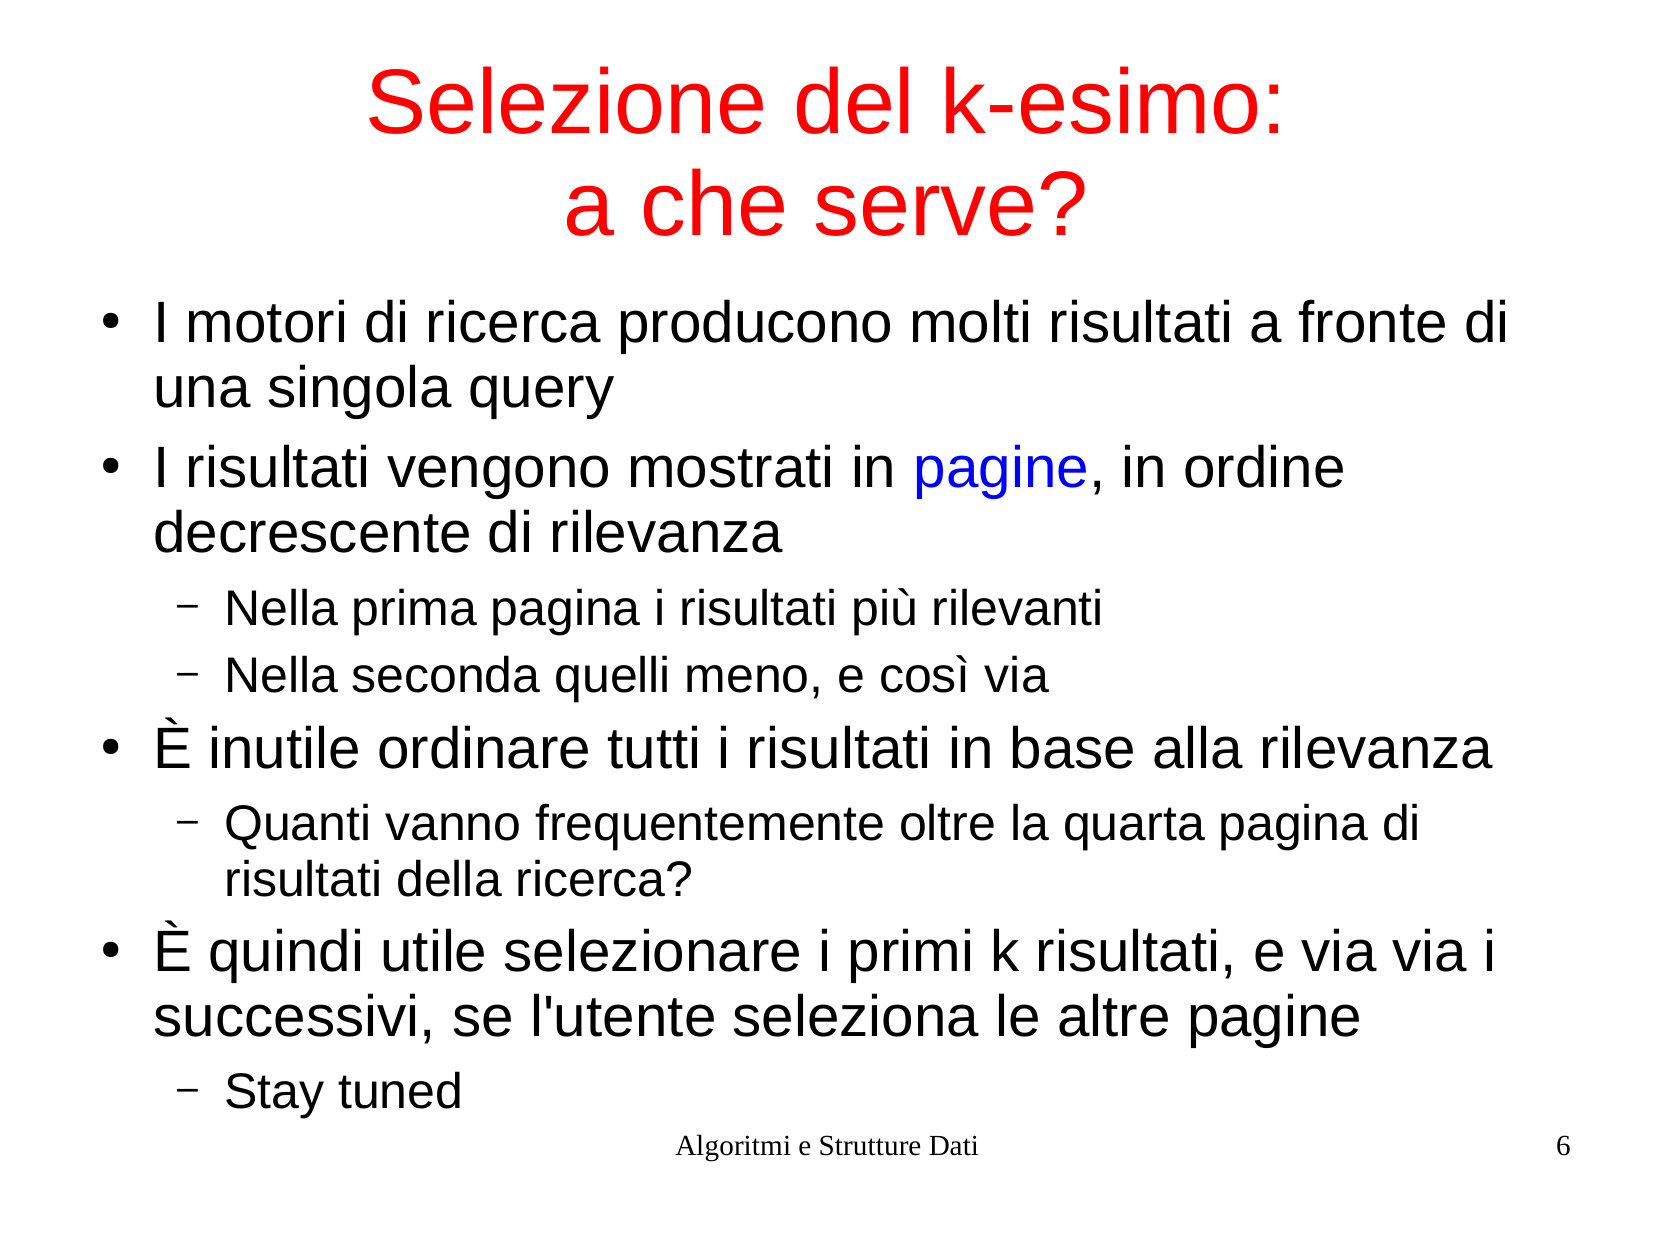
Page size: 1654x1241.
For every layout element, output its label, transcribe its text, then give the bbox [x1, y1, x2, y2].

list I motori di ricerca producono molti risultati a fronte di una singola query I risultati vengono mostrati in pagine, in ordine decrescente di rilevanza Nella prima pagina i risultati più rilevanti Nella seconda quelli meno, e così via È inutile ordinare tutti i risultati in base alla rilevanza Quanti vanno frequentemente oltre la quarta pagina di risultati della ricerca? È quindi utile selezionare i primi k risultati, e via via i successivi, se l'utente seleziona le altre pagine Stay tuned [82, 290, 1571, 1120]
title Selezione del k-esimo: a che serve? [82, 49, 1571, 257]
